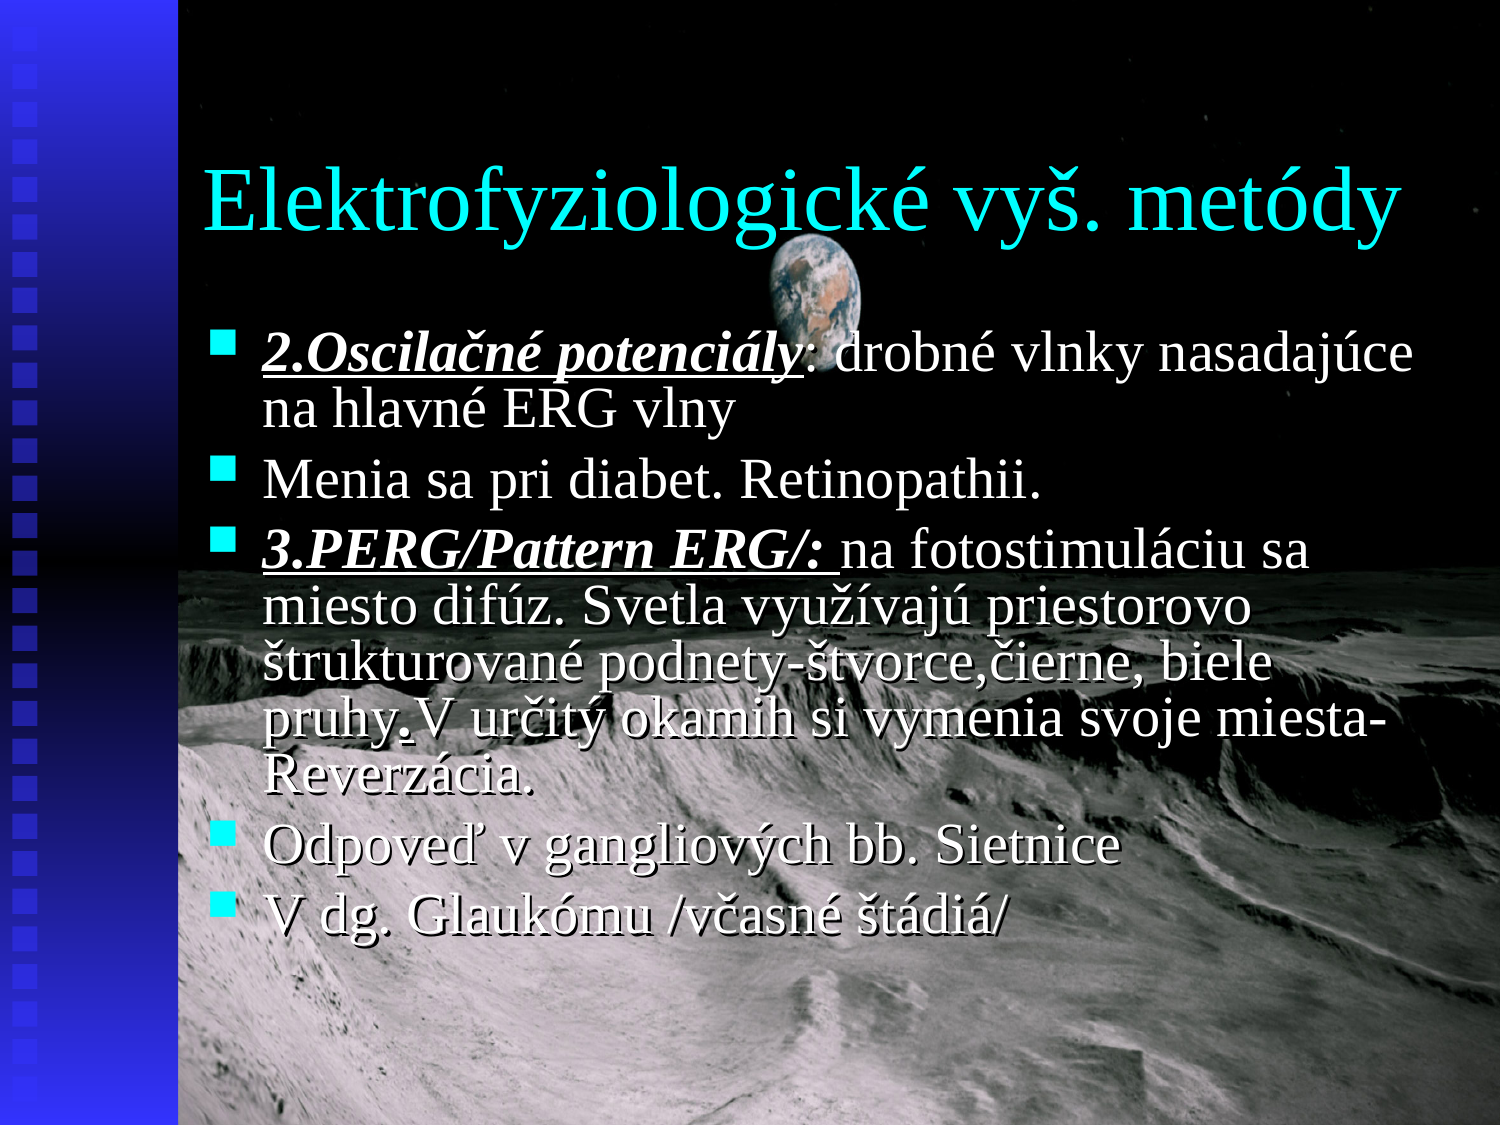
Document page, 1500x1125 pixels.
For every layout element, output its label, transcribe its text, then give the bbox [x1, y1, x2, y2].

title Elektrofyziologické vyš. metódy [187, 99, 1463, 288]
list 2.Oscilačné potenciály: drobné vlnky nasadajúce na hlavné ERG vlny Menia sa pri diabet. Retinopathii. 3.PERG/Pattern ERG/: na fotostimuláciu sa miesto difúz. Svetla využívajú priestorovo štrukturované podnety-štvorce,čierne, biele pruhy.V určitý okamih si vymenia svoje miesta-Reverzácia. Odpoveď v gangliových bb. Sietnice V dg. Glaukómu /včasné štádiá/ [191, 319, 1467, 995]
picture [0, 0, 1500, 1125]
